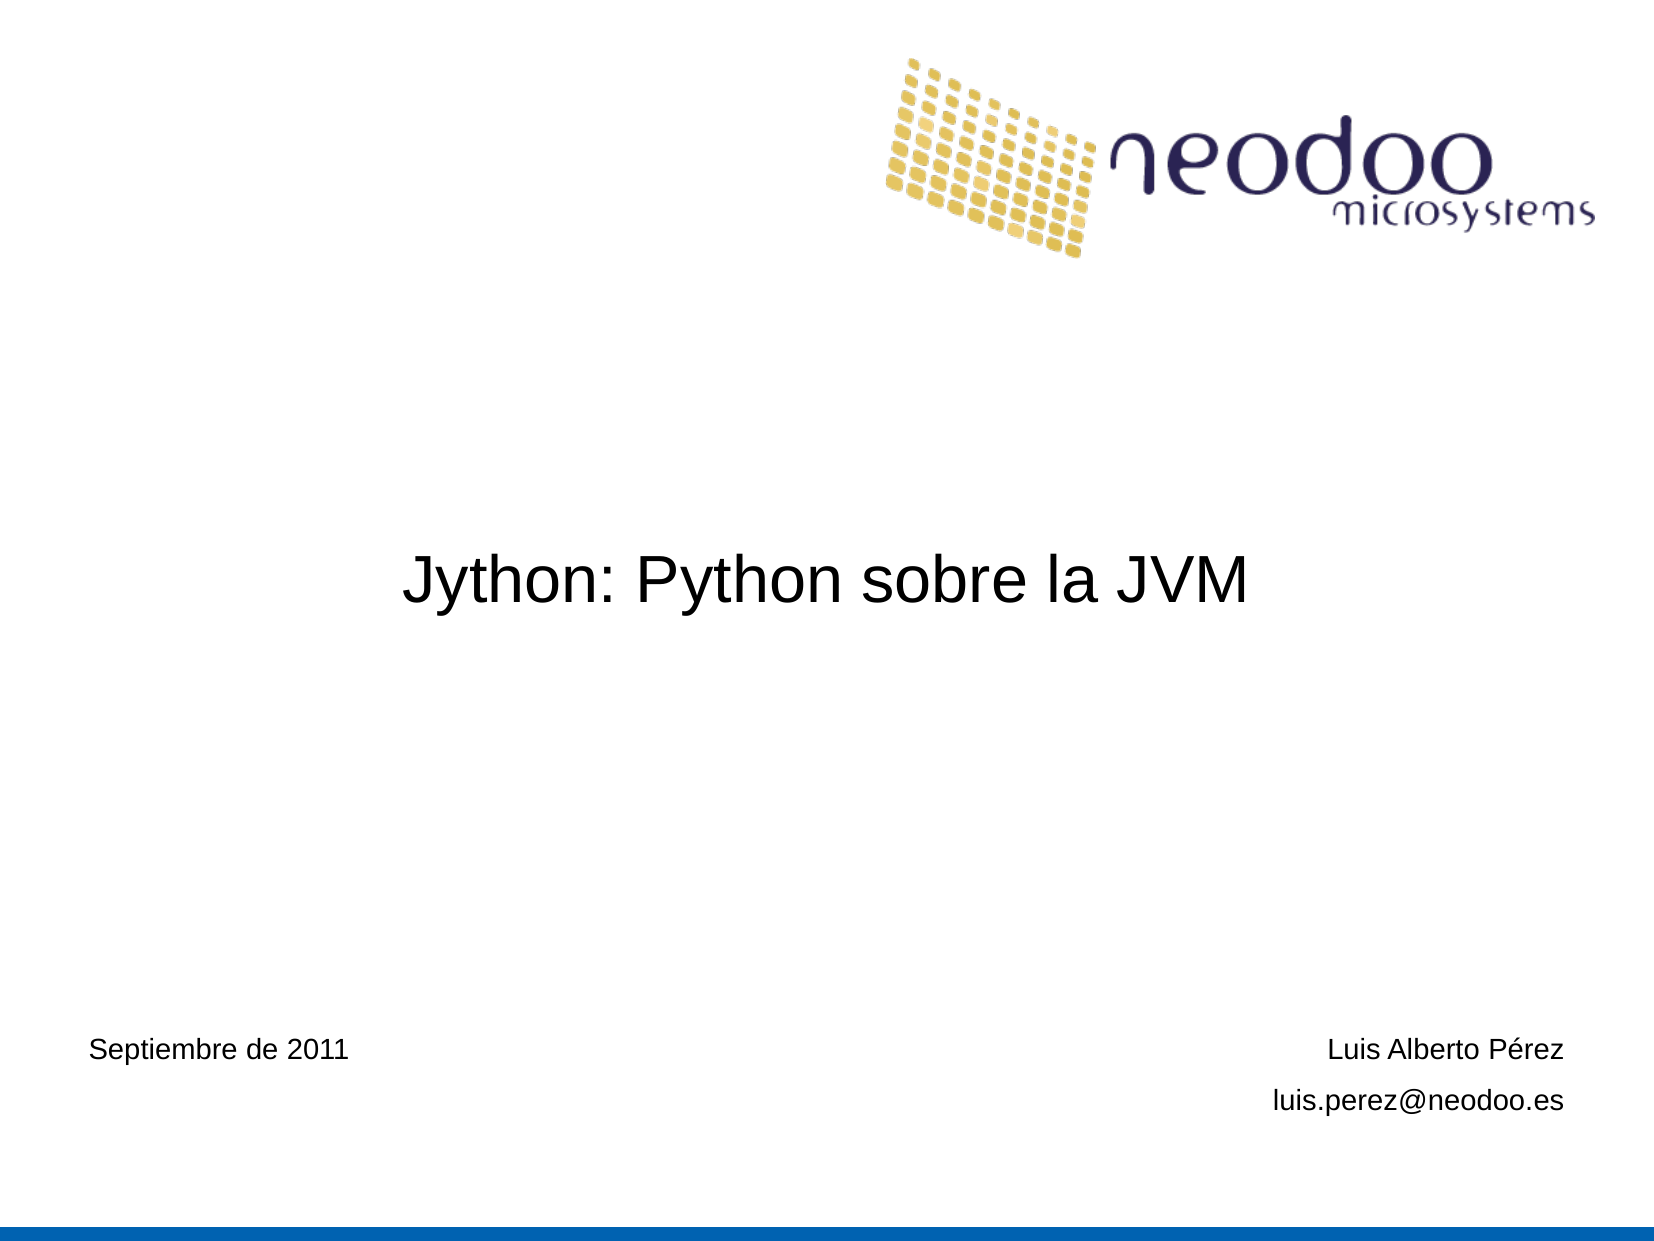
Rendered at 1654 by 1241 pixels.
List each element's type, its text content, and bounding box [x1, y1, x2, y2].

list Septiembre de 2011 [88, 1033, 798, 1182]
subtitle Jython: Python sobre la JVM [82, 49, 1571, 1109]
list Luis Alberto Pérez luis.perez@neodoo.es [798, 1033, 1565, 1182]
picture [885, 58, 1595, 259]
